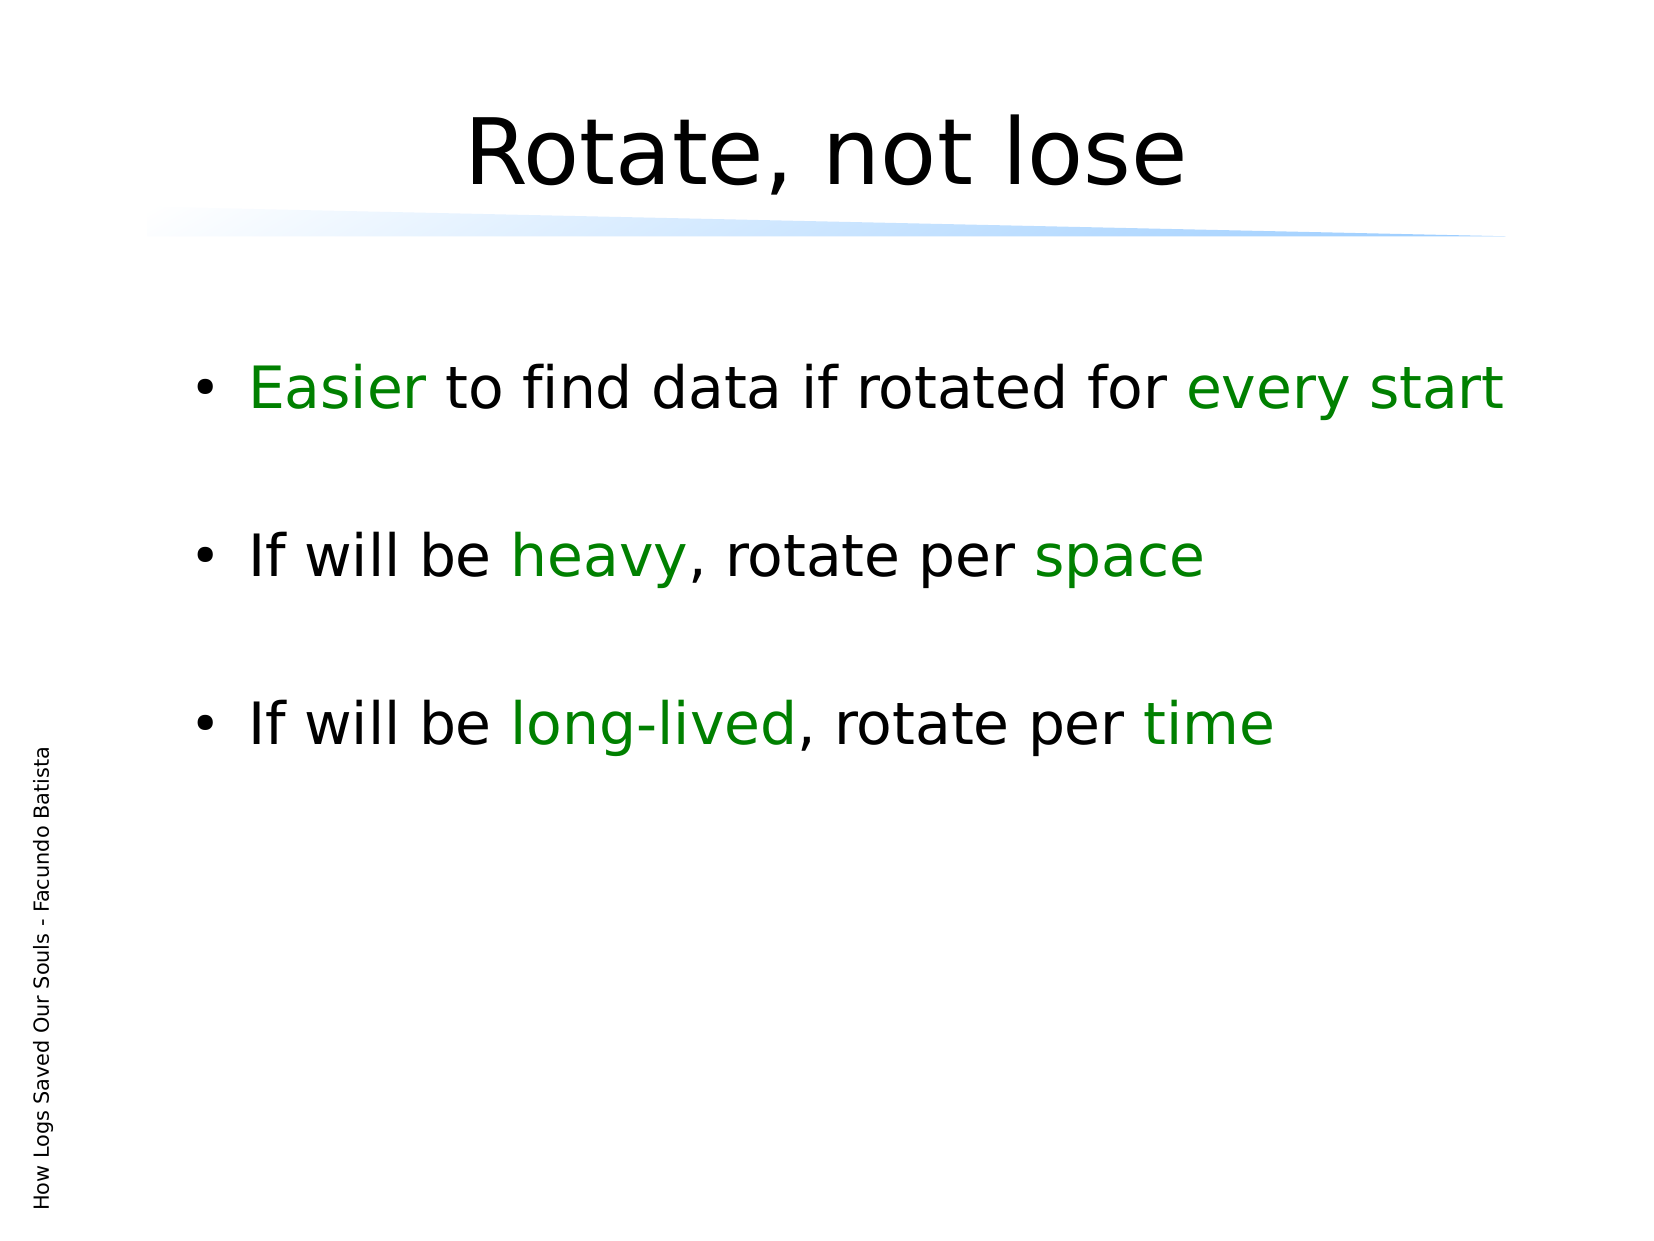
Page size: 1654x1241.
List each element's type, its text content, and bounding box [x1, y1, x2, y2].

list Easier to find data if rotated for every start If will be heavy, rotate per space If will be long-lived, rotate per time [177, 354, 1571, 1109]
title Rotate, not lose [82, 49, 1571, 257]
